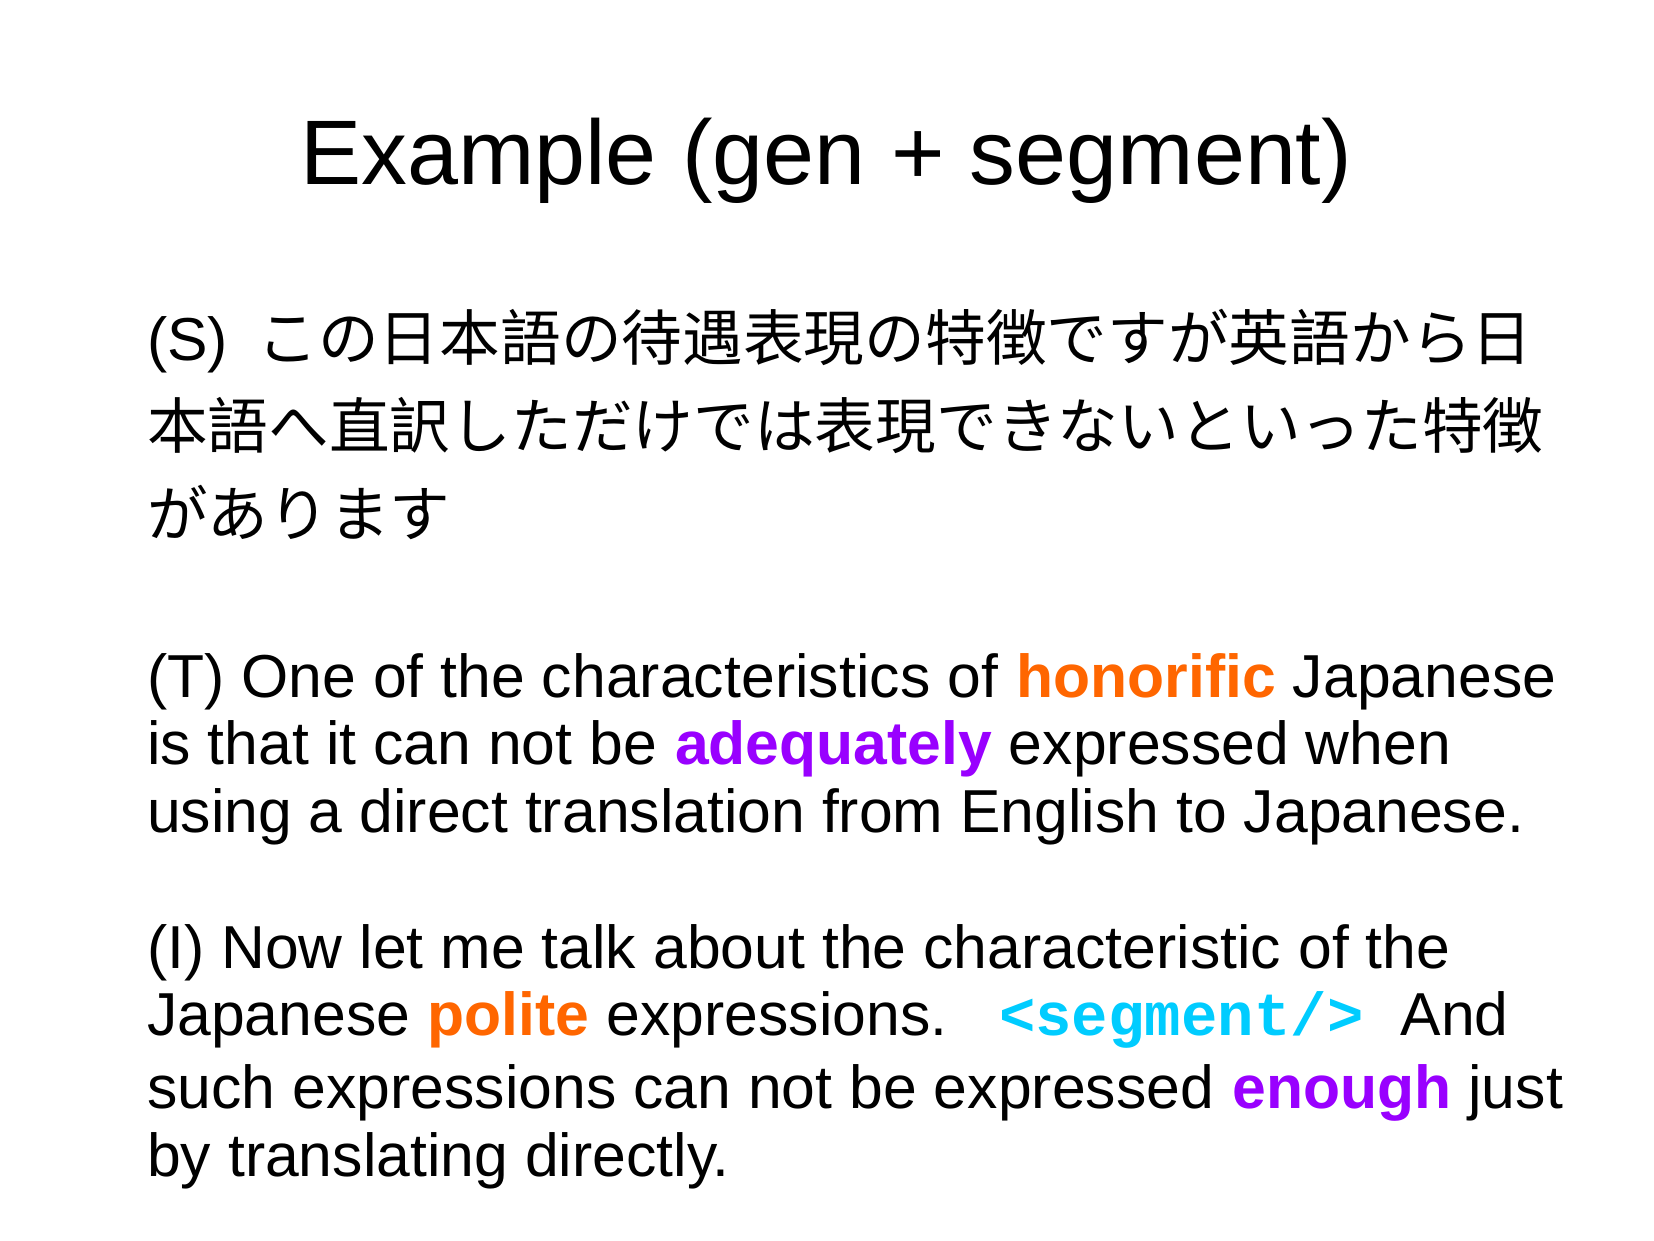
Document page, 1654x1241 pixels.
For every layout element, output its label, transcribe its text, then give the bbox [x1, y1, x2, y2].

title Example (gen + segment) [82, 49, 1571, 257]
list (S) この日本語の待遇表現の特徴ですが英語から日本語へ直訳しただけでは表現できないといった特徴があります (T) One of the characteristics of honorific Japanese is that it can not be adequately expressed when using a direct translation from English to Japanese. (I) Now let me talk about the characteristic of the Japanese polite expressions. <segment/> And such expressions can not be expressed enough just by translating directly. [82, 290, 1571, 1201]
